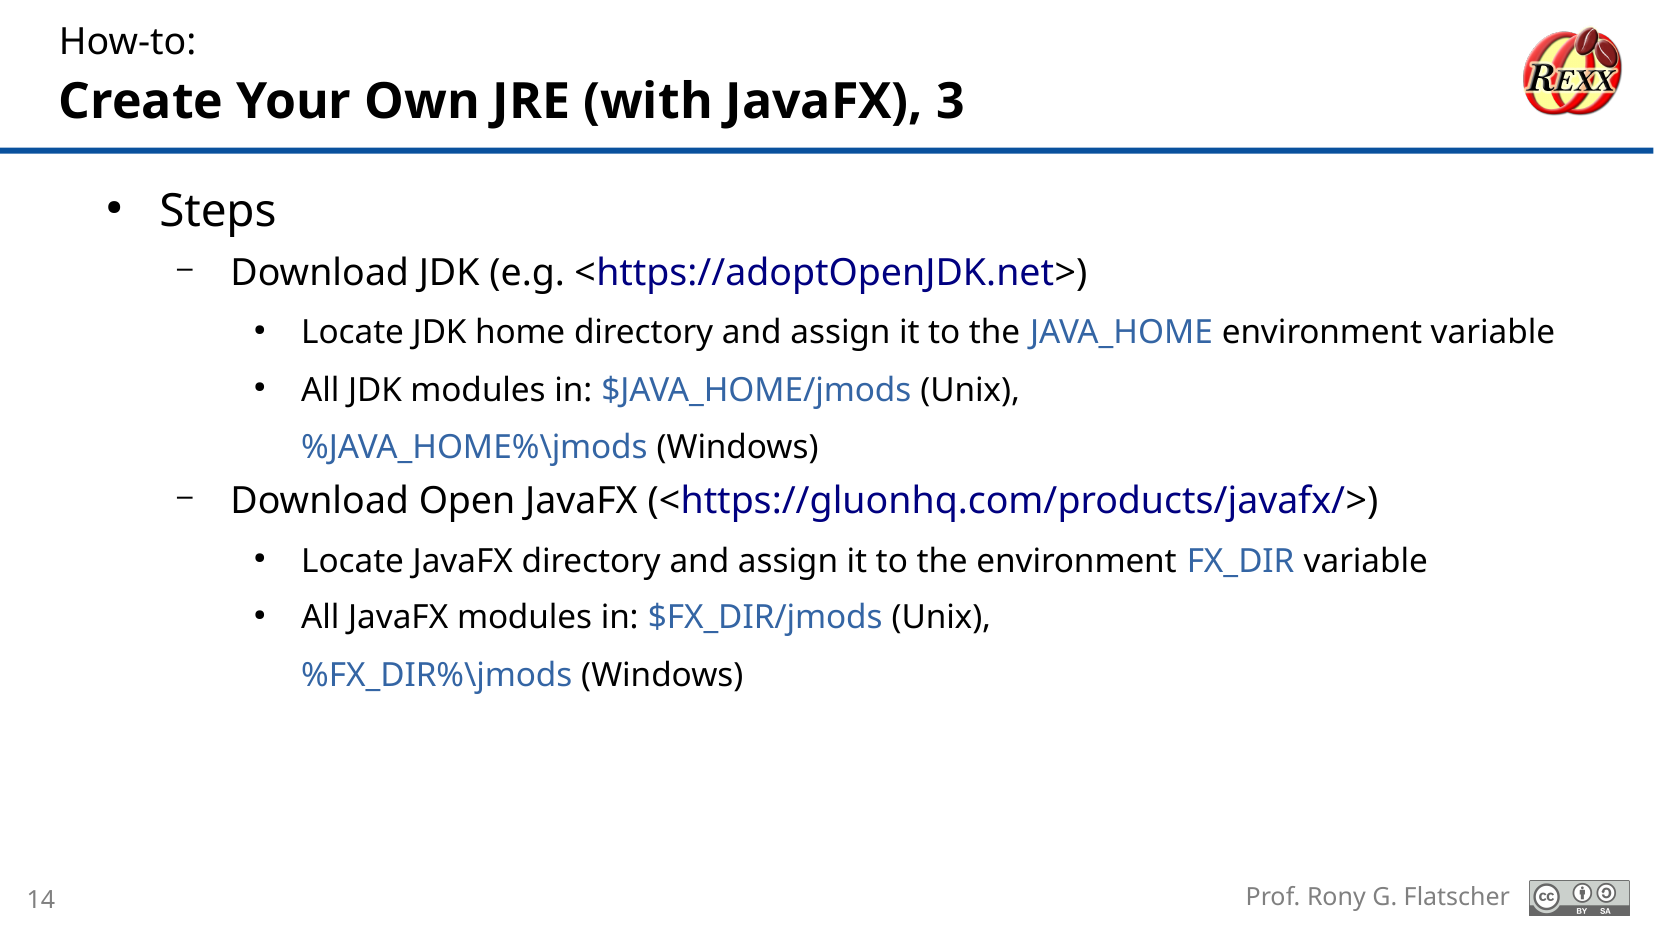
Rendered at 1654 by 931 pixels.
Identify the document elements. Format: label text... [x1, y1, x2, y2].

list Steps Download JDK (e.g. <https://adoptOpenJDK.net>) Locate JDK home directory and assign it to the JAVA_HOME environment variable All JDK modules in: $JAVA_HOME/jmods (Unix), %JAVA_HOME%\jmods (Windows) Download Open JavaFX (<https://gluonhq.com/products/javafx/>) Locate JavaFX directory and assign it to the environment FX_DIR variable All JavaFX modules in: $FX_DIR/jmods (Unix), %FX_DIR%\jmods (Windows) [88, 177, 1577, 857]
title How-to: Create Your Own JRE (with JavaFX), 3 [0, 0, 1625, 148]
